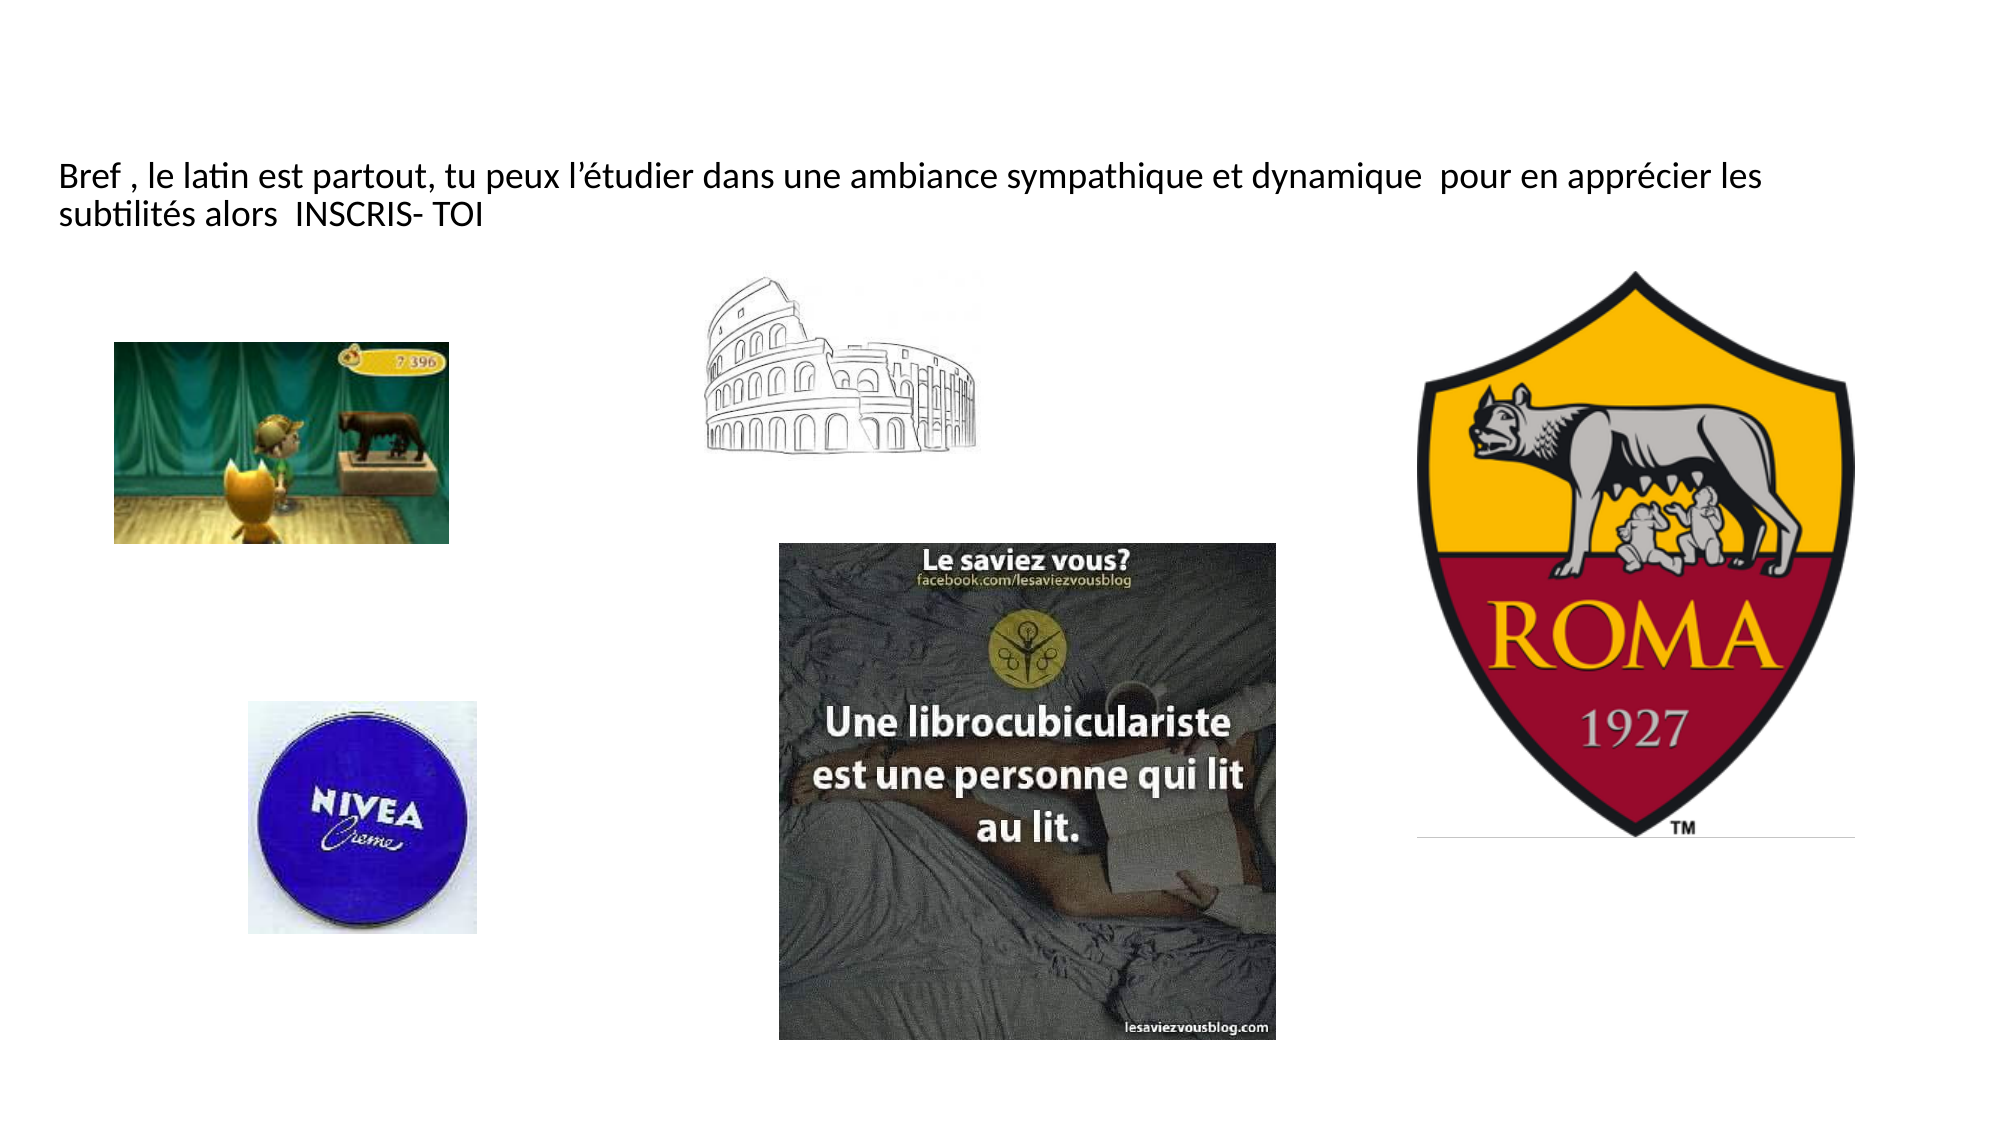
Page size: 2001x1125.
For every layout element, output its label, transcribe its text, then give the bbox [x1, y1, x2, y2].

picture [779, 543, 1276, 1040]
picture [248, 701, 477, 934]
picture [696, 270, 984, 461]
picture [114, 342, 449, 544]
title Bref , le latin est partout, tu peux l’étudier dans une ambiance sympathique et dynamique pour en apprécier les subtilités alors INSCRIS- TOI [58, 89, 1784, 308]
picture [1417, 271, 1855, 839]
